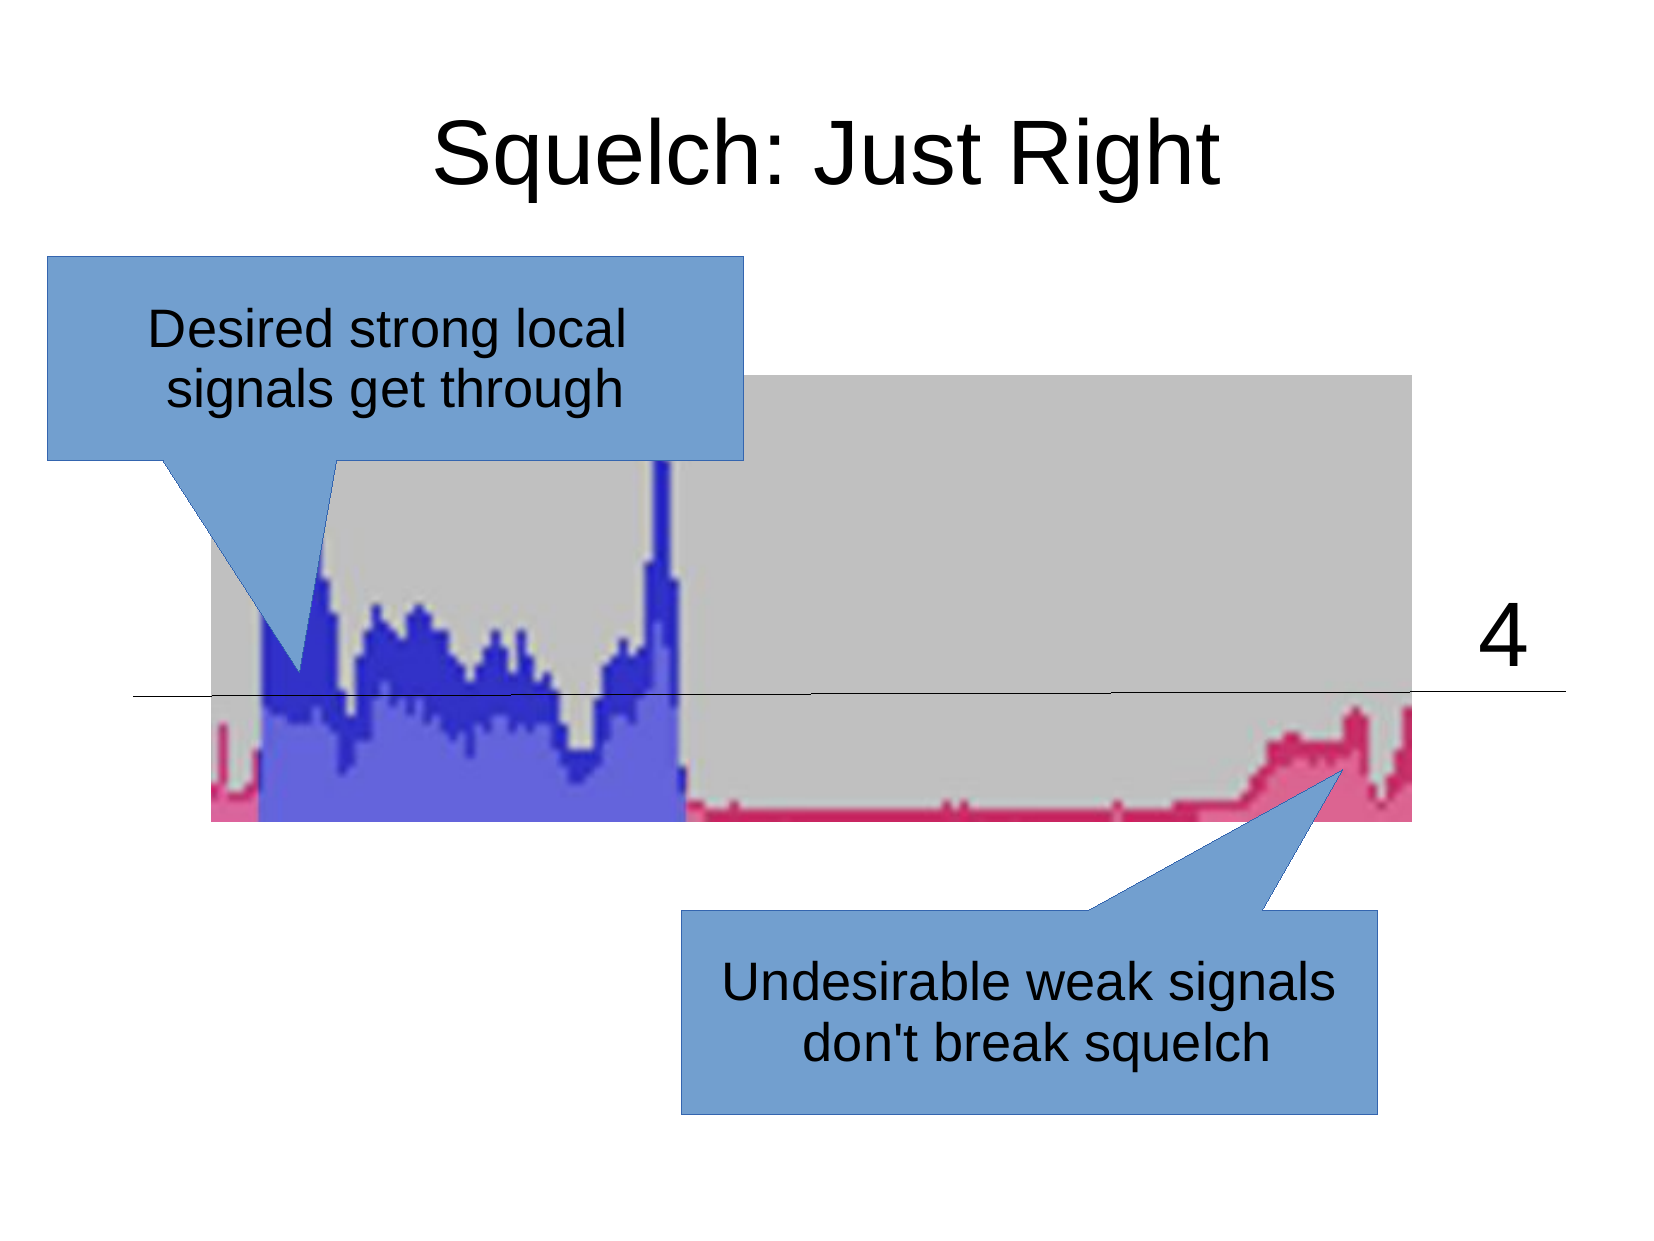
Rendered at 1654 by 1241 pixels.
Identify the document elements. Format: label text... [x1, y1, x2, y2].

text_box Undesirable weak signals don't break squelch [681, 769, 1378, 1115]
text_box 4 [1463, 575, 1545, 694]
picture [211, 375, 1412, 822]
text_box Desired strong local signals get through [47, 256, 744, 673]
title Squelch: Just Right [82, 49, 1571, 257]
